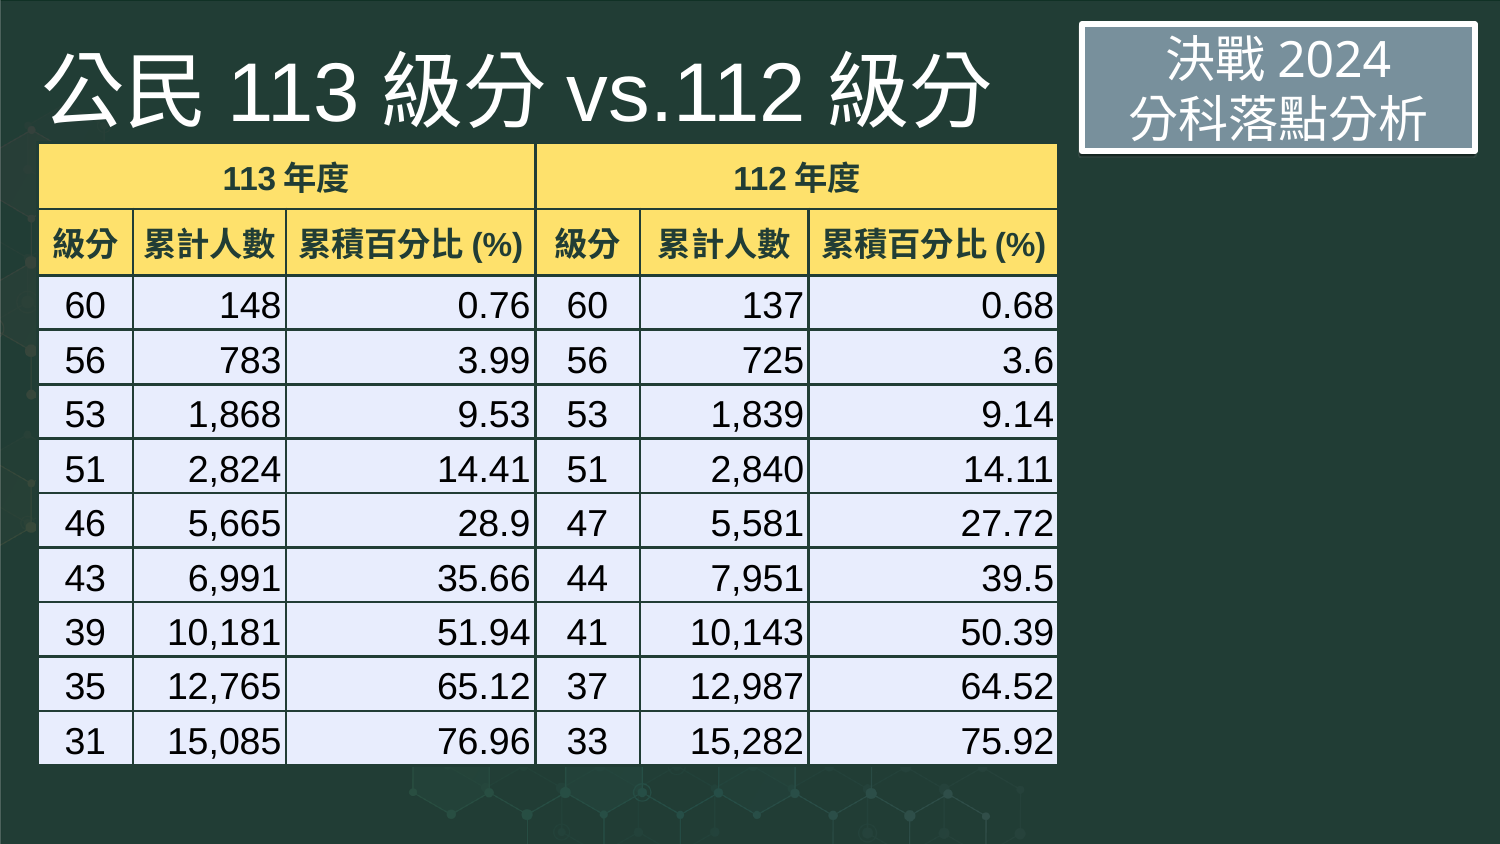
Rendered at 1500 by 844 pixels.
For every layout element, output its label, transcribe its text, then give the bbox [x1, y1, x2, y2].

text_box 決戰2024 分科落點分析 [1081, 24, 1475, 151]
table_cell 76.96 [287, 712, 534, 764]
table_cell 3.6 [810, 331, 1057, 383]
picture [0, 0, 1500, 844]
table_cell 12,987 [641, 658, 807, 710]
table_cell 65.12 [287, 658, 534, 710]
table_cell 56 [39, 331, 132, 383]
table_cell 級分 [537, 210, 639, 274]
table_cell 7,951 [641, 549, 807, 601]
table_cell 51.94 [287, 603, 534, 655]
table_cell 35 [39, 658, 132, 710]
table_cell 53 [39, 386, 132, 437]
table_cell 39 [39, 603, 132, 655]
table_cell 3.99 [287, 331, 534, 383]
table_cell 53 [537, 386, 639, 437]
table_cell 0.76 [287, 277, 534, 328]
table_cell 50.39 [810, 603, 1057, 655]
table_cell 56 [537, 331, 639, 383]
table_header 112年度 [537, 144, 1057, 208]
table_cell 37 [537, 658, 639, 710]
table_cell 2,824 [134, 440, 285, 492]
table_cell 10,143 [641, 603, 807, 655]
table_cell 51 [537, 440, 639, 492]
table_cell 44 [537, 549, 639, 601]
table_cell 39.5 [810, 549, 1057, 601]
table_cell 28.9 [287, 494, 534, 546]
table_cell 2,840 [641, 440, 807, 492]
table_cell 41 [537, 603, 639, 655]
table_cell 148 [134, 277, 285, 328]
table_cell 14.11 [810, 440, 1057, 492]
table_cell 725 [641, 331, 807, 383]
table_cell 15,085 [134, 712, 285, 764]
table_cell 6,991 [134, 549, 285, 601]
table_cell 33 [537, 712, 639, 764]
table_cell 64.52 [810, 658, 1057, 710]
table_cell 75.92 [810, 712, 1057, 764]
table_cell 31 [39, 712, 132, 764]
table_header 113年度 [39, 144, 534, 208]
table_cell 14.41 [287, 440, 534, 492]
table_cell 5,665 [134, 494, 285, 546]
table_cell 5,581 [641, 494, 807, 546]
table_cell 累積百分比(%) [810, 210, 1057, 274]
table_cell 27.72 [810, 494, 1057, 546]
table_cell 137 [641, 277, 807, 328]
table_cell 9.14 [810, 386, 1057, 437]
table_cell 10,181 [134, 603, 285, 655]
table_cell 43 [39, 549, 132, 601]
table_cell 1,868 [134, 386, 285, 437]
table_cell 783 [134, 331, 285, 383]
table_cell 35.66 [287, 549, 534, 601]
table_cell 47 [537, 494, 639, 546]
table_cell 累計人數 [641, 210, 807, 274]
table_cell 51 [39, 440, 132, 492]
title 公民113級分vs.112級分 [26, 23, 1424, 165]
table_cell 12,765 [134, 658, 285, 710]
table_cell 9.53 [287, 386, 534, 437]
table_cell 0.68 [810, 277, 1057, 328]
table_cell 級分 [39, 210, 132, 274]
table_cell 46 [39, 494, 132, 546]
table_cell 60 [537, 277, 639, 328]
table_cell 15,282 [641, 712, 807, 764]
table_cell 累計人數 [134, 210, 285, 274]
table_cell 累積百分比(%) [287, 210, 534, 274]
table_cell 60 [39, 277, 132, 328]
table_cell 1,839 [641, 386, 807, 437]
